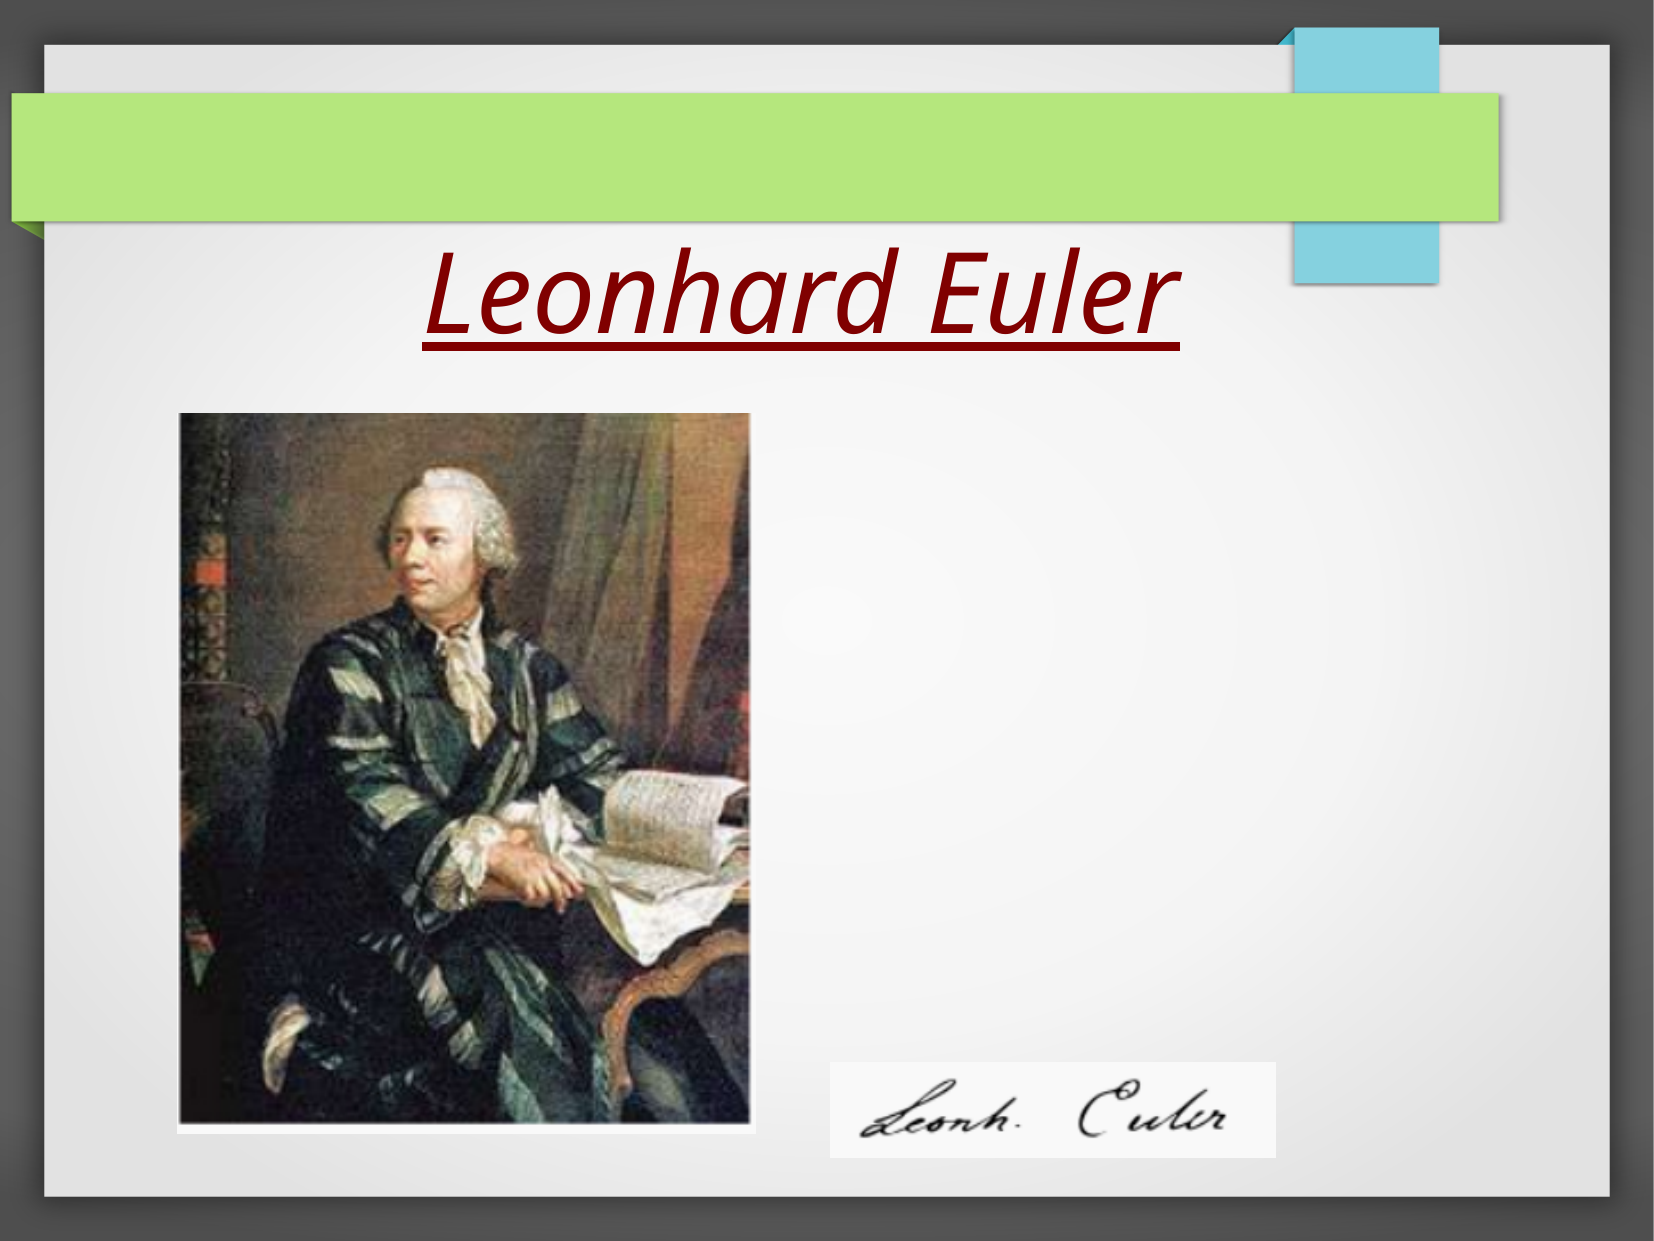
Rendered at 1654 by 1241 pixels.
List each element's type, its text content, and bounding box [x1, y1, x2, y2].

picture [0, 0, 1654, 1241]
text_box Leonhard Euler [407, 206, 1231, 379]
